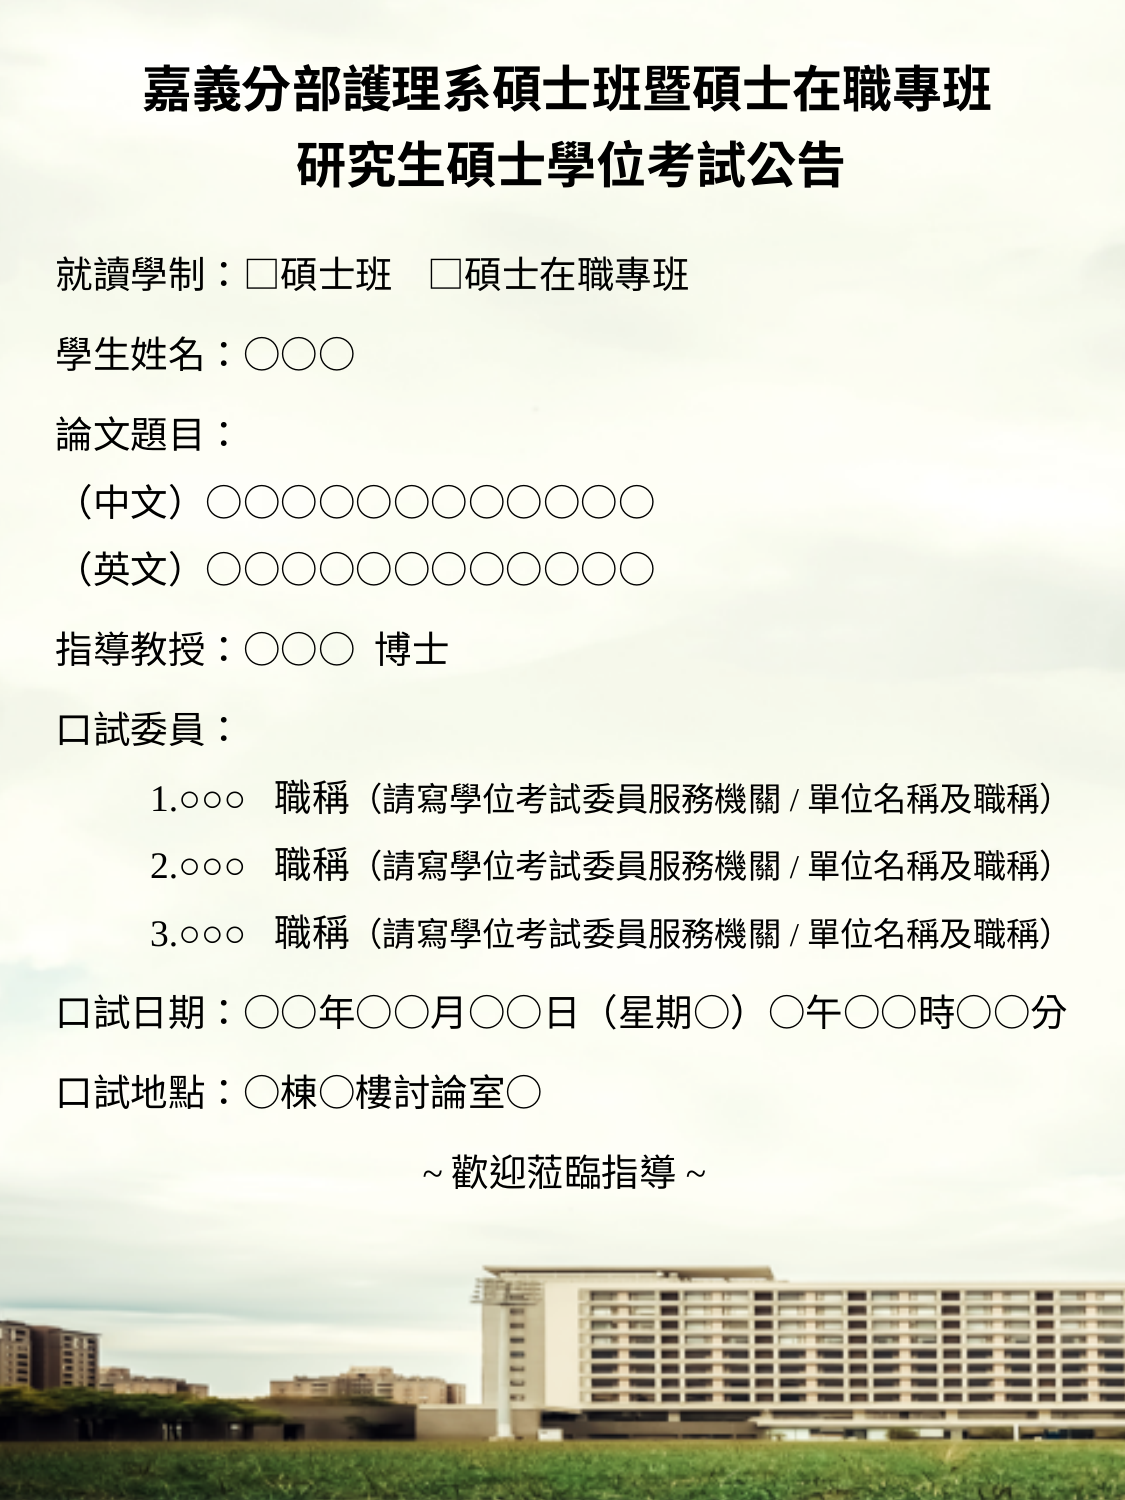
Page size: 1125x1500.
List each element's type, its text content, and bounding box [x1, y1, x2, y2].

text_box 嘉義分部護理系碩士班暨碩士在職專班 [41, 50, 1094, 125]
text_box 研究生碩士學位考試公告 [281, 126, 861, 201]
text_box 就讀學制：□碩士班 □碩士在職專班 學生姓名：○○○ 論文題目： （中文）○○○○○○○○○○○○ （英文）○○○○○○○○○○○○ 指導教授：○○○ 博士 口試委員： 1.○○○ 職稱（請寫學位考試委員服務機關/單位名稱及職稱） 2.○○○ 職稱（請寫學位考試委員服務機關/單位名稱及職稱） 3.○○○ 職稱（請寫學位考試委員服務機關/單位名稱及職稱） 口試日期：○○年○○月○○日（星期○）○午○○時○○分 口試地點：○棟○樓討論室○ ~歡迎蒞臨指導~ [40, 221, 1102, 1203]
picture [0, 0, 1125, 1500]
